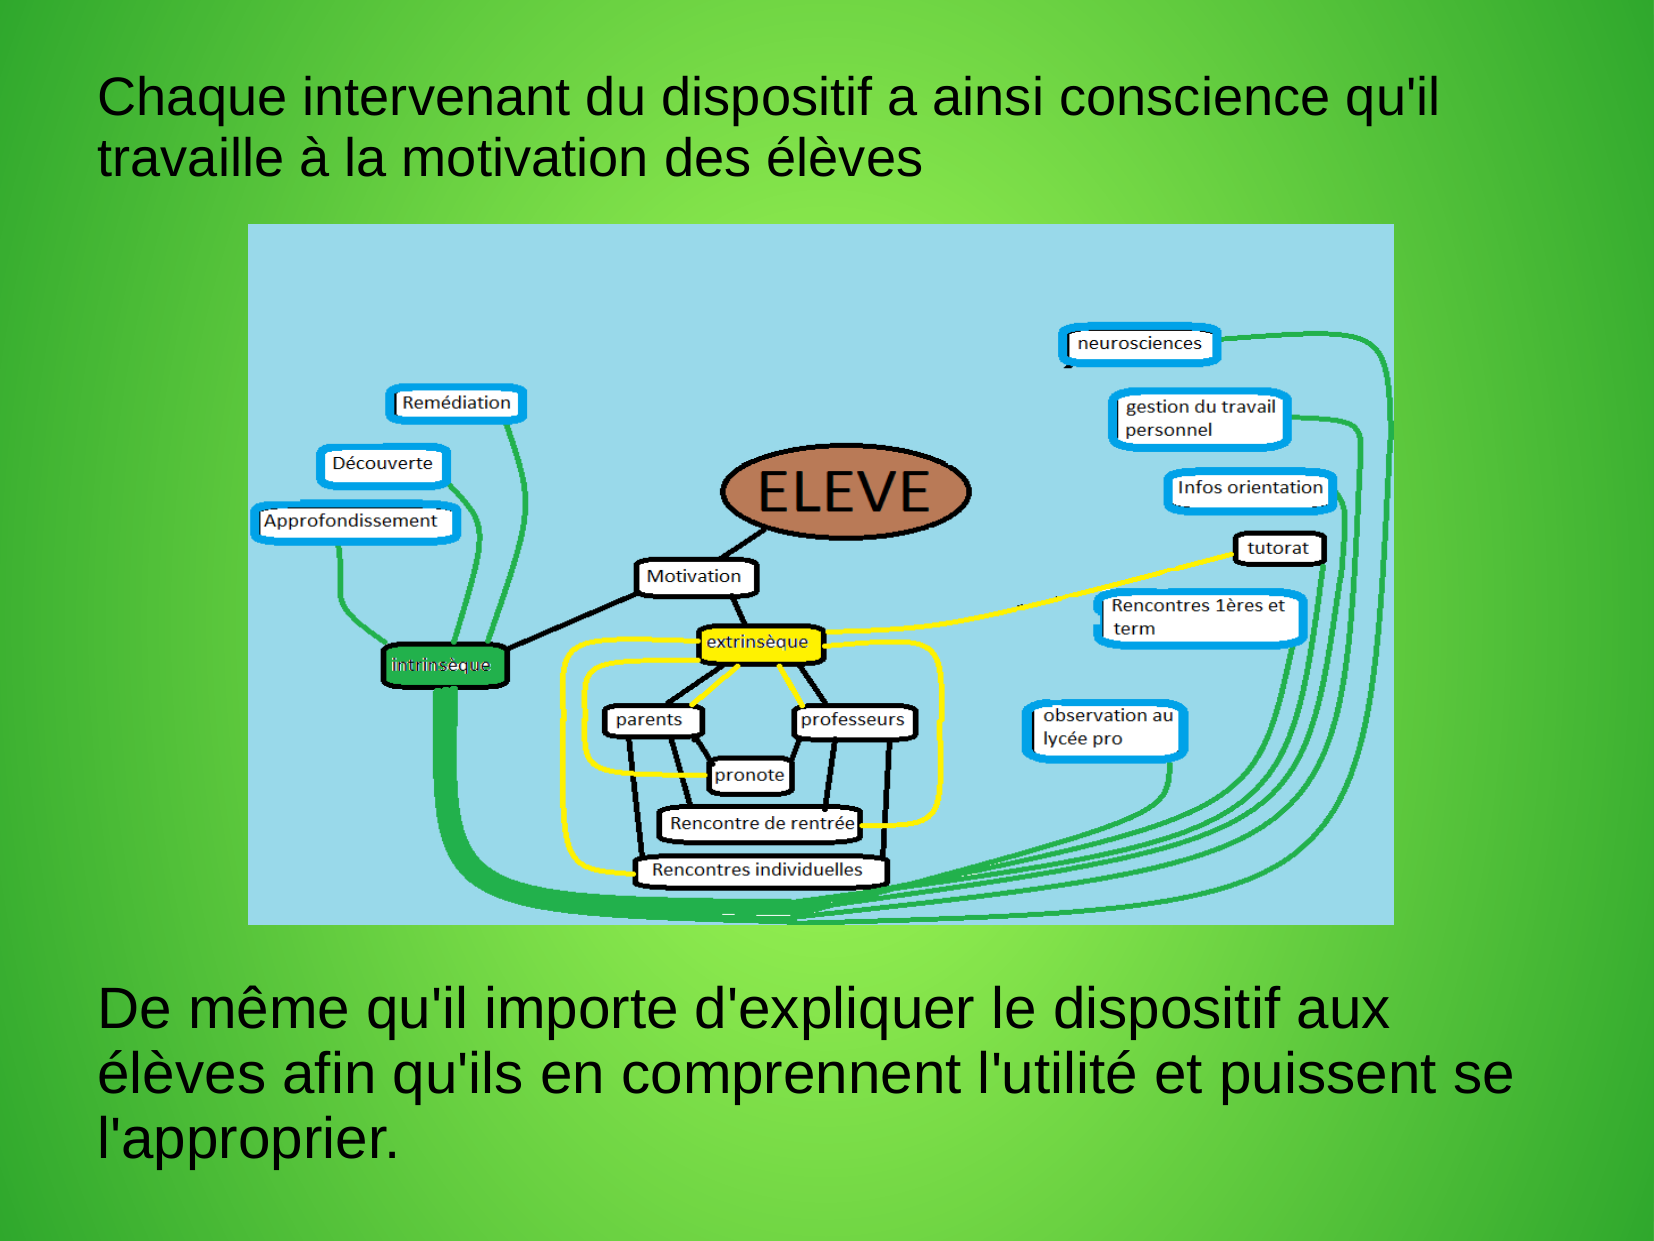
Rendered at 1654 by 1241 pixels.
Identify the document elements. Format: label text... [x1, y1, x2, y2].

picture [248, 224, 1394, 925]
text_box De même qu'il importe d'expliquer le dispositif aux élèves afin qu'ils en comprennent l'utilité et puissent se l'approprier. [82, 968, 1571, 1179]
text_box Chaque intervenant du dispositif a ainsi conscience qu'il travaille à la motivation des élèves [82, 59, 1583, 195]
